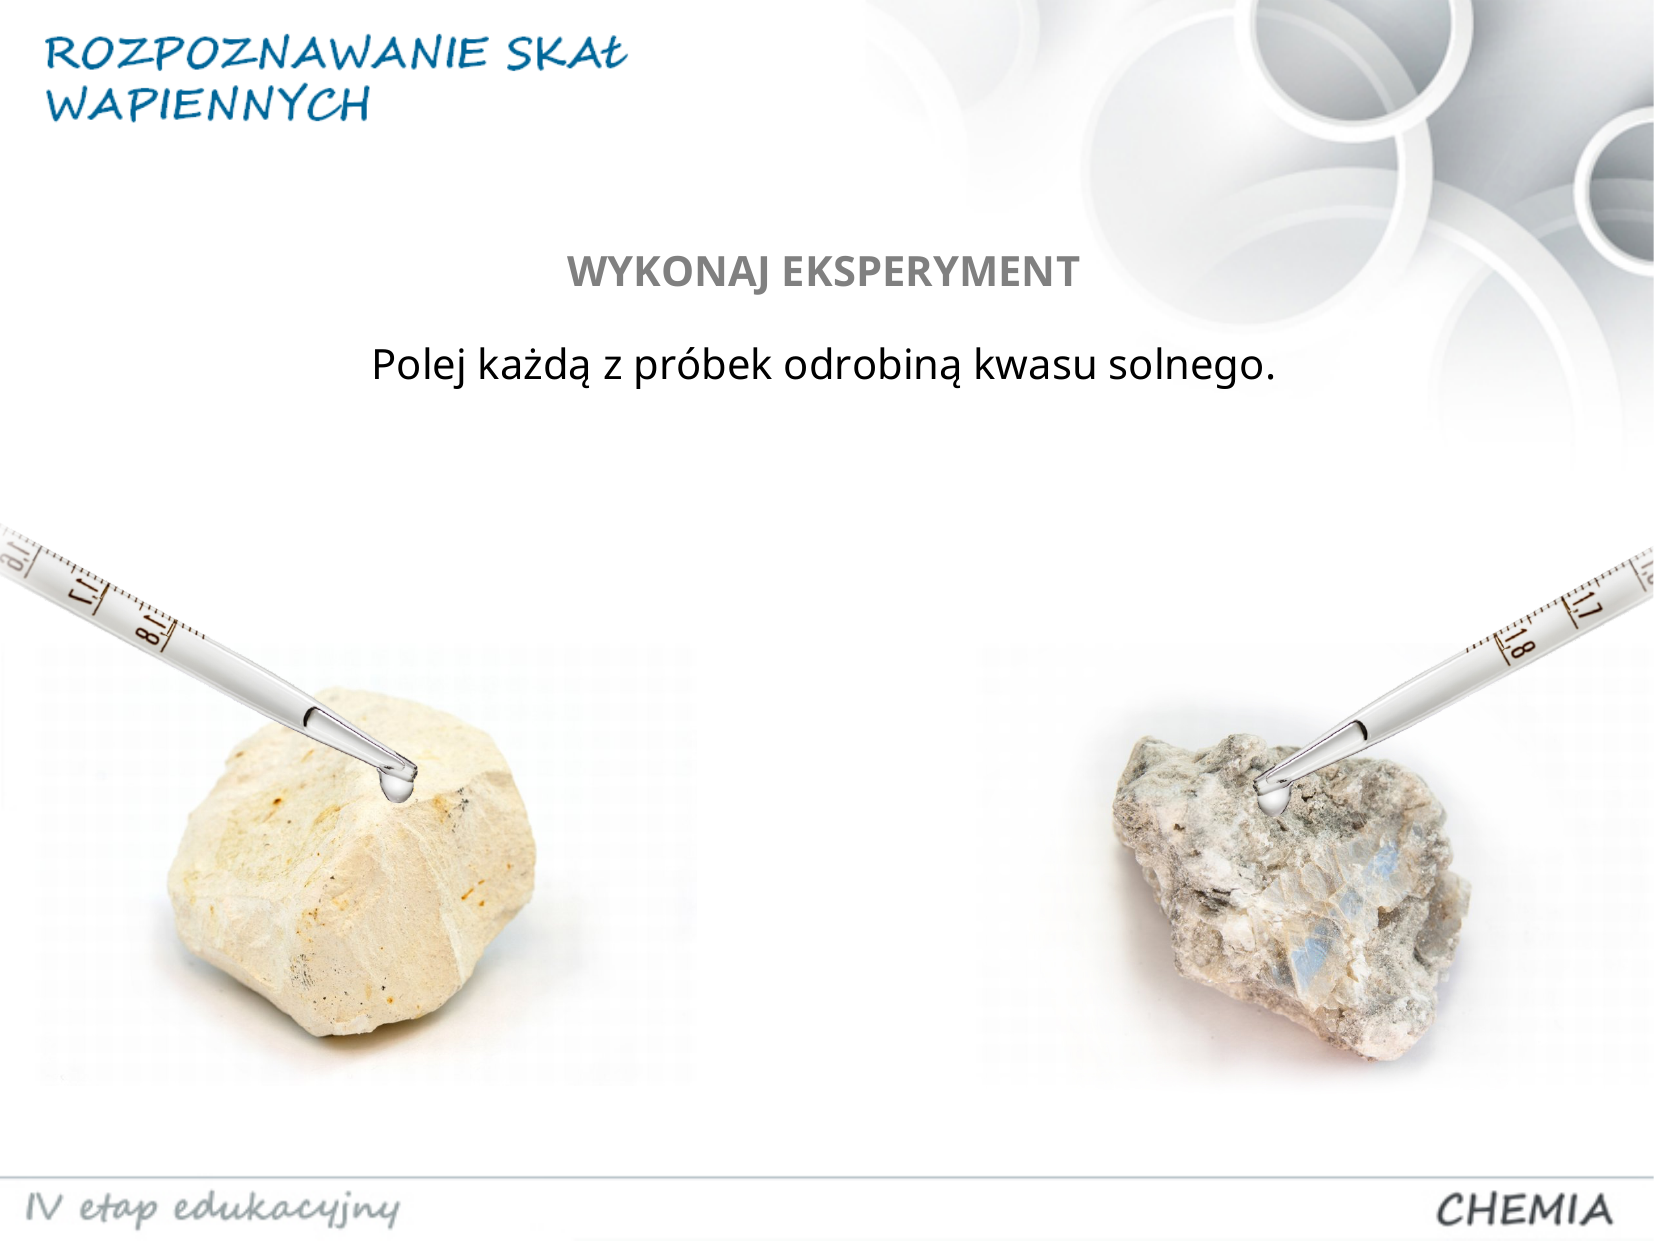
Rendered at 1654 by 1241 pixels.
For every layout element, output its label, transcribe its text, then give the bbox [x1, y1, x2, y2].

text_box WYKONAJ EKSPERYMENT Polej każdą z próbek odrobiną kwasu solnego. [336, 242, 1312, 397]
chart [23, 17, 657, 138]
picture [0, 0, 1654, 1241]
